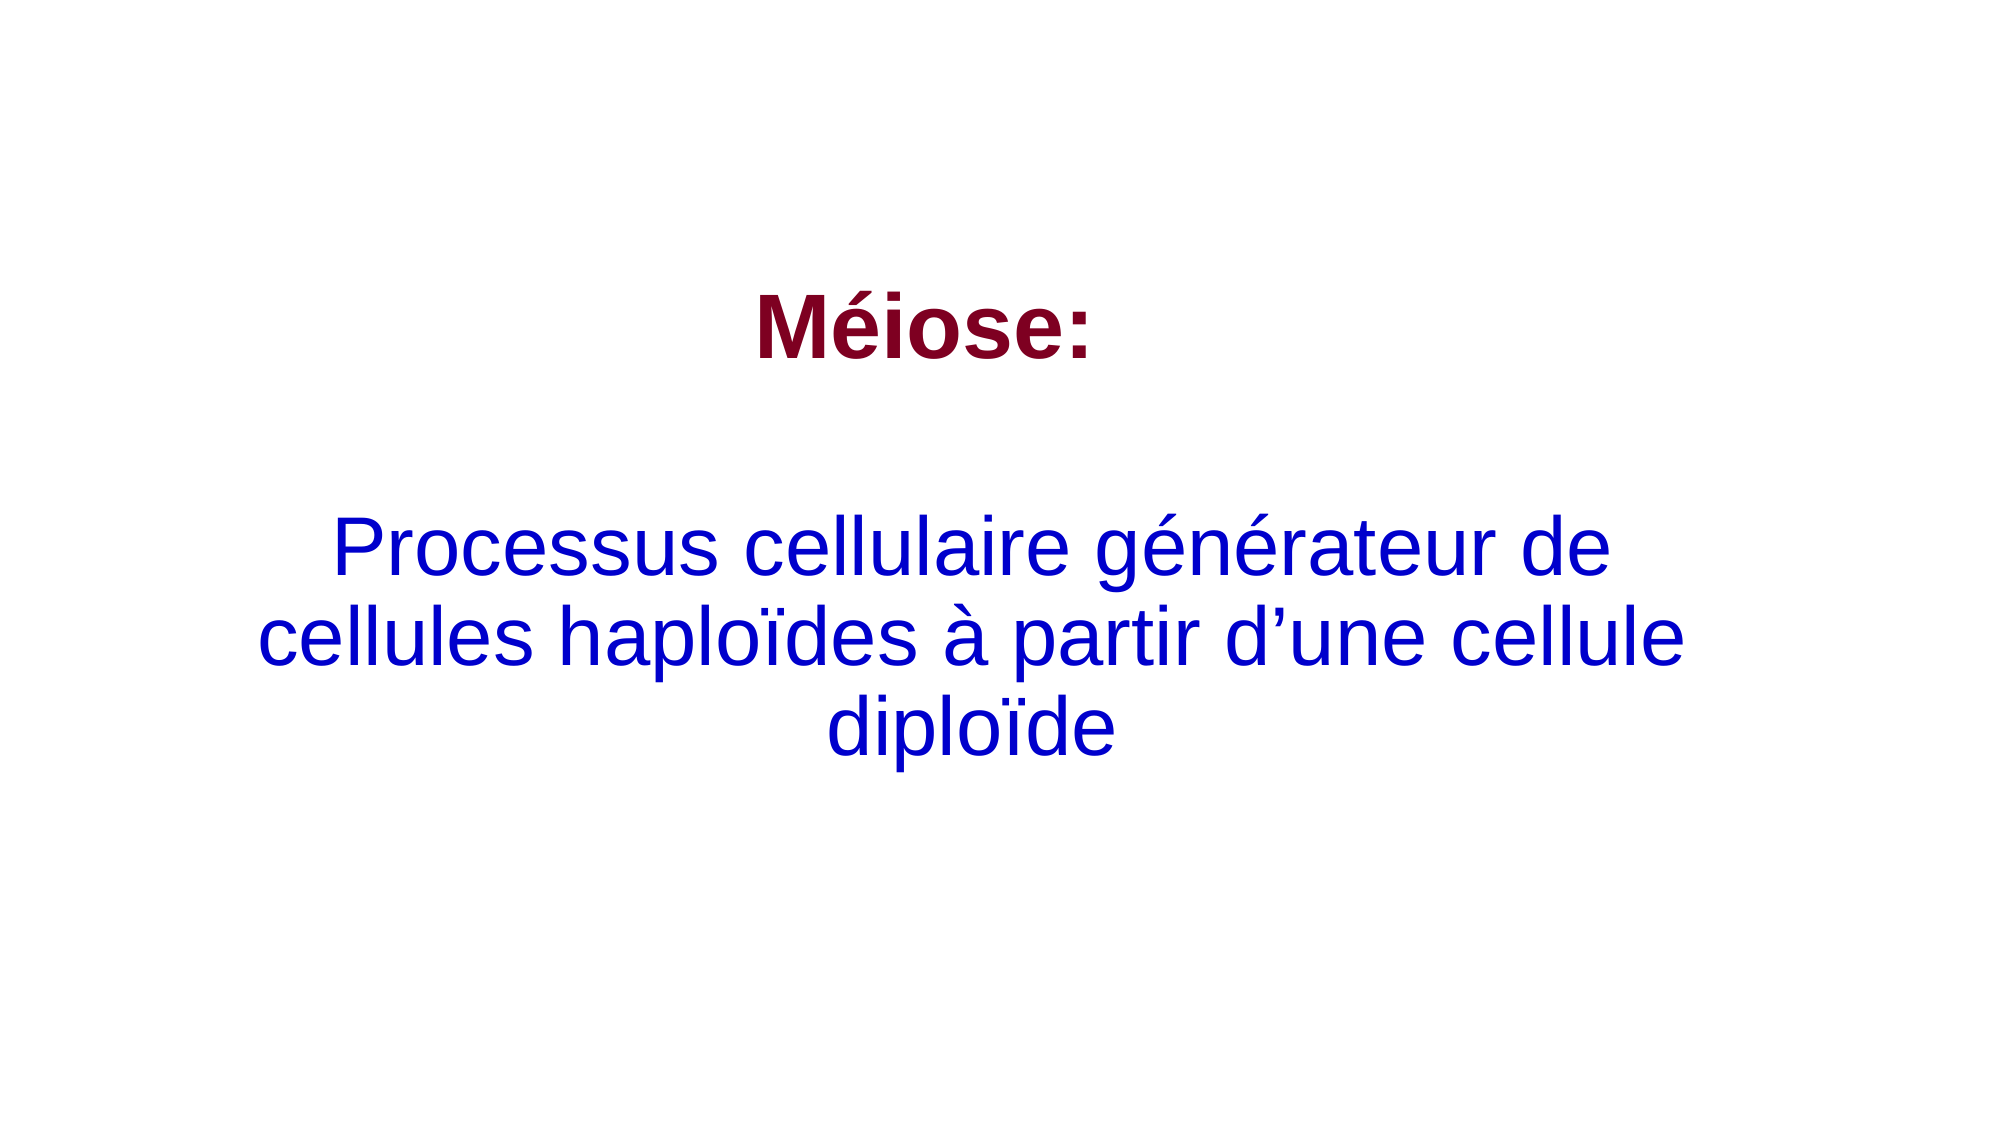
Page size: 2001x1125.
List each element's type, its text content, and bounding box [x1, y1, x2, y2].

title Méiose: [259, 271, 1591, 419]
subtitle Processus cellulaire générateur de cellules haploïdes à partir d’une cellule diploïde [222, 495, 1723, 768]
